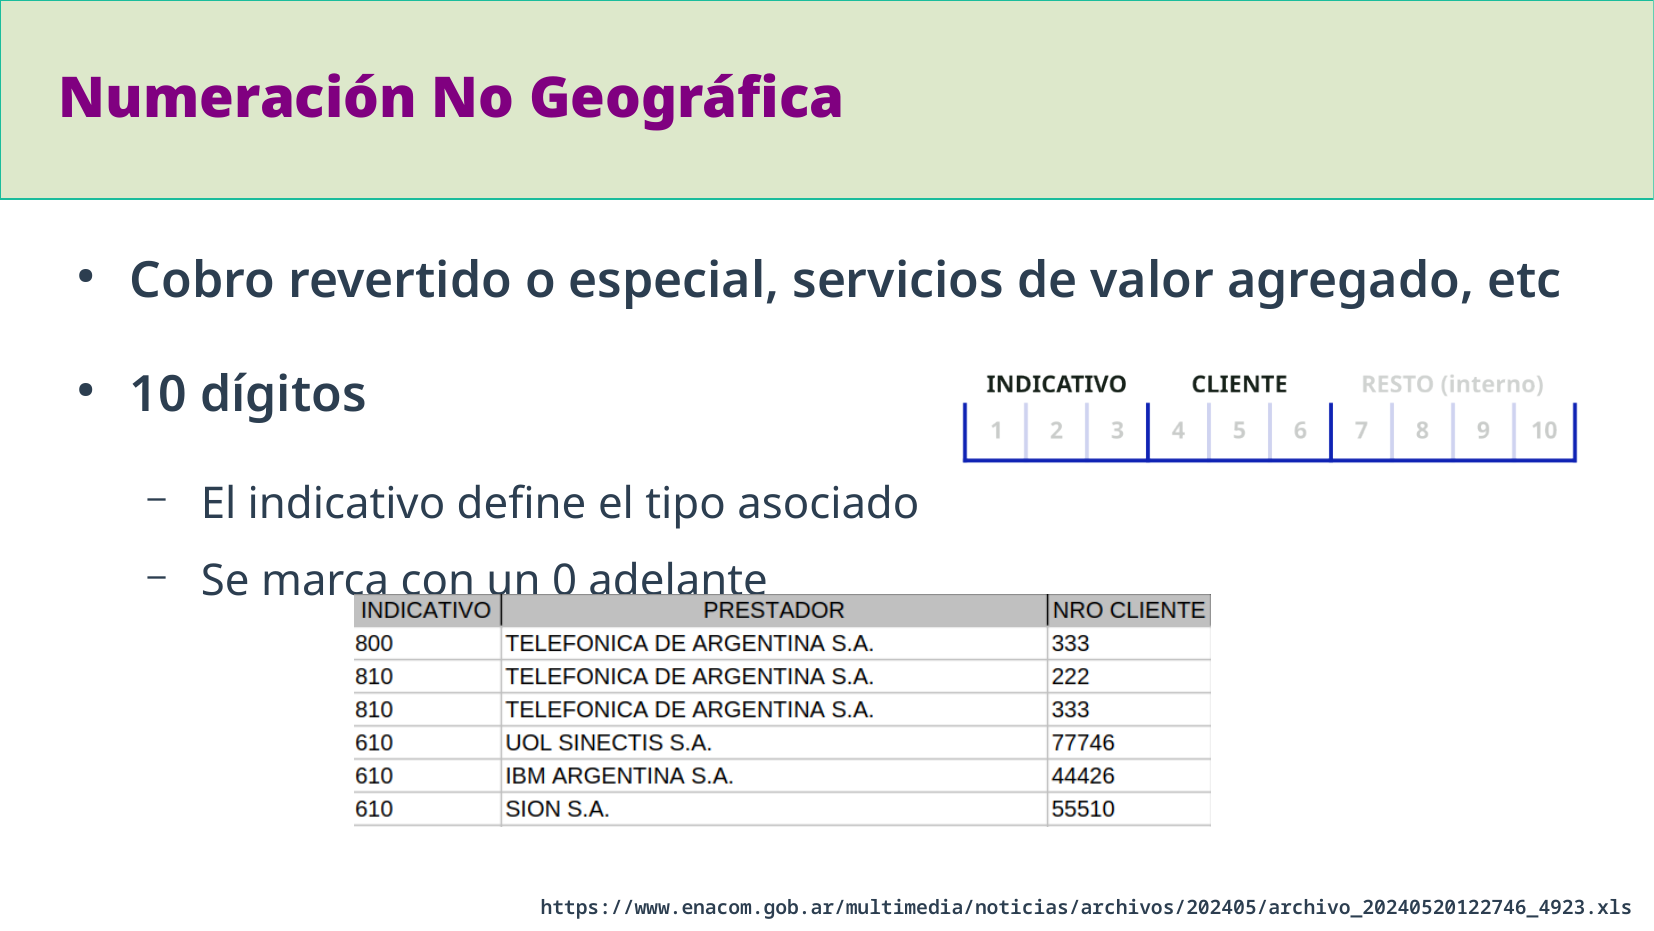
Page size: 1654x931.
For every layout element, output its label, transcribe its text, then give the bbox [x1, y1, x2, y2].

picture [915, 324, 1625, 513]
picture [354, 594, 1211, 827]
list https://www.enacom.gob.ar/multimedia/noticias/archivos/202405/archivo_20240520122746_4923.xls [472, 893, 1654, 931]
title Numeración No Geográfica [59, 37, 1595, 156]
list Cobro revertido o especial, servicios de valor agregado, etc 10 dígitos El indicativo define el tipo asociado Se marca con un 0 adelante [59, 243, 1595, 864]
